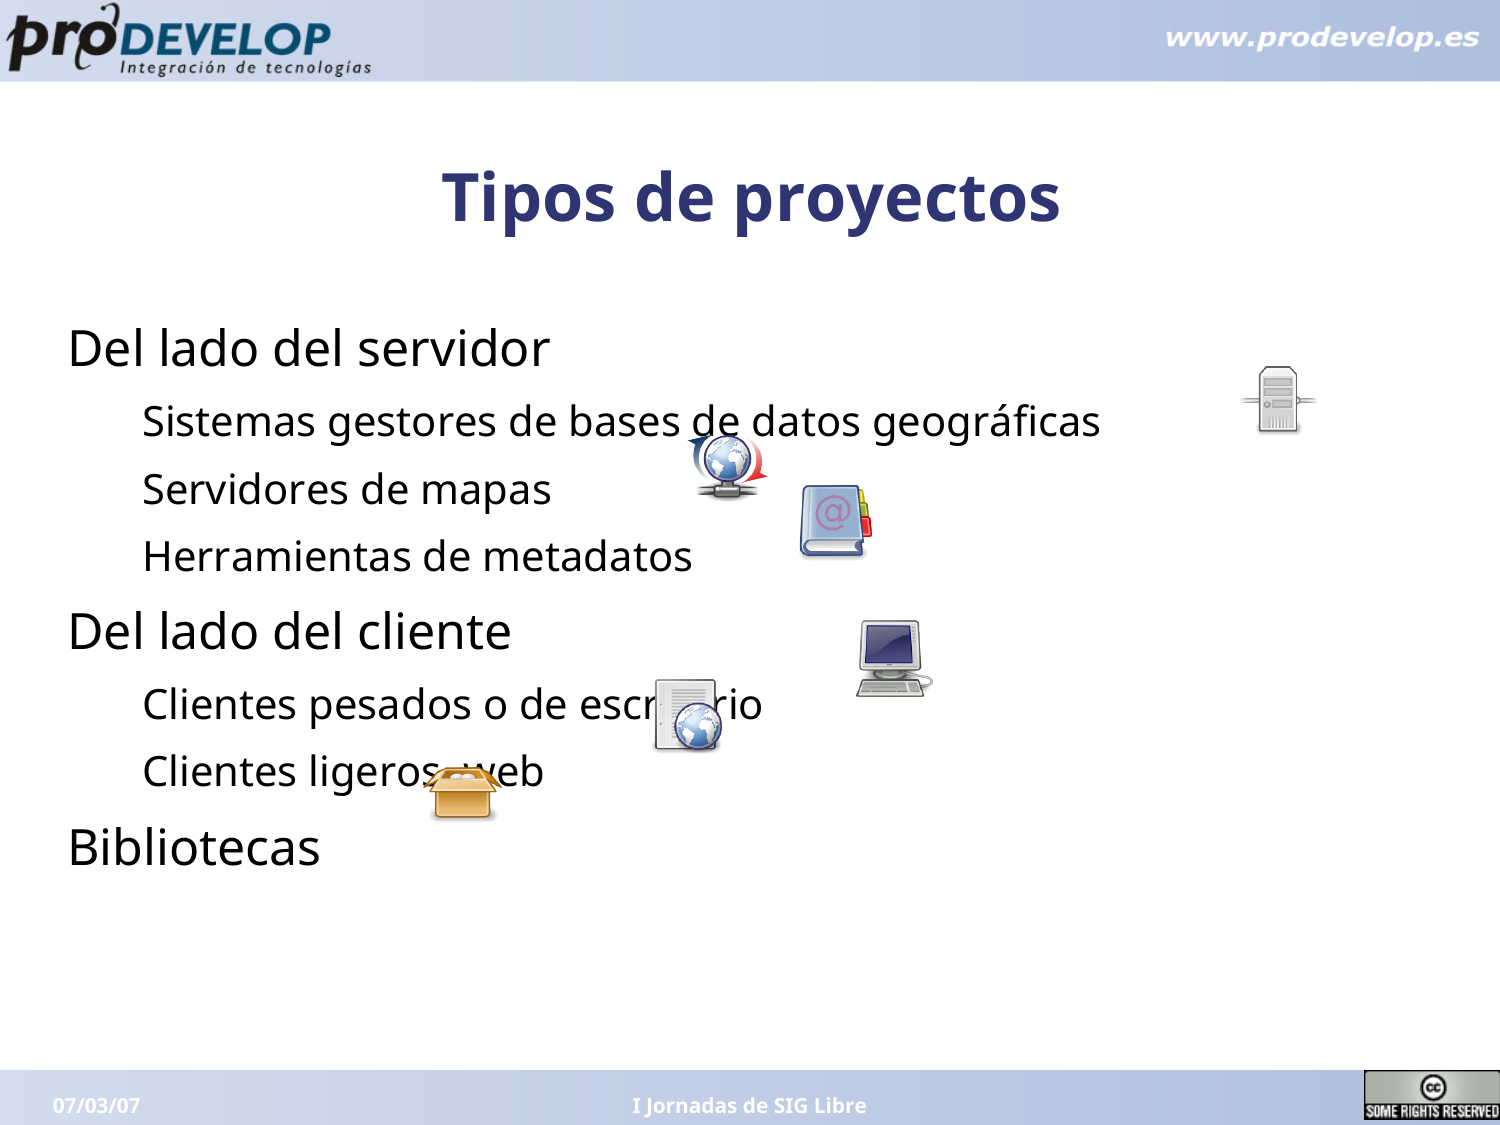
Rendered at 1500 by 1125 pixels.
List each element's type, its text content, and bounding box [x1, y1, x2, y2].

picture [0, 0, 1500, 1125]
list Del lado del servidor Sistemas gestores de bases de datos geográficas Servidores de mapas Herramientas de metadatos Del lado del cliente Clientes pesados o de escritorio Clientes ligeros, web Bibliotecas [67, 313, 1418, 1004]
title Tipos de proyectos [76, 101, 1427, 290]
